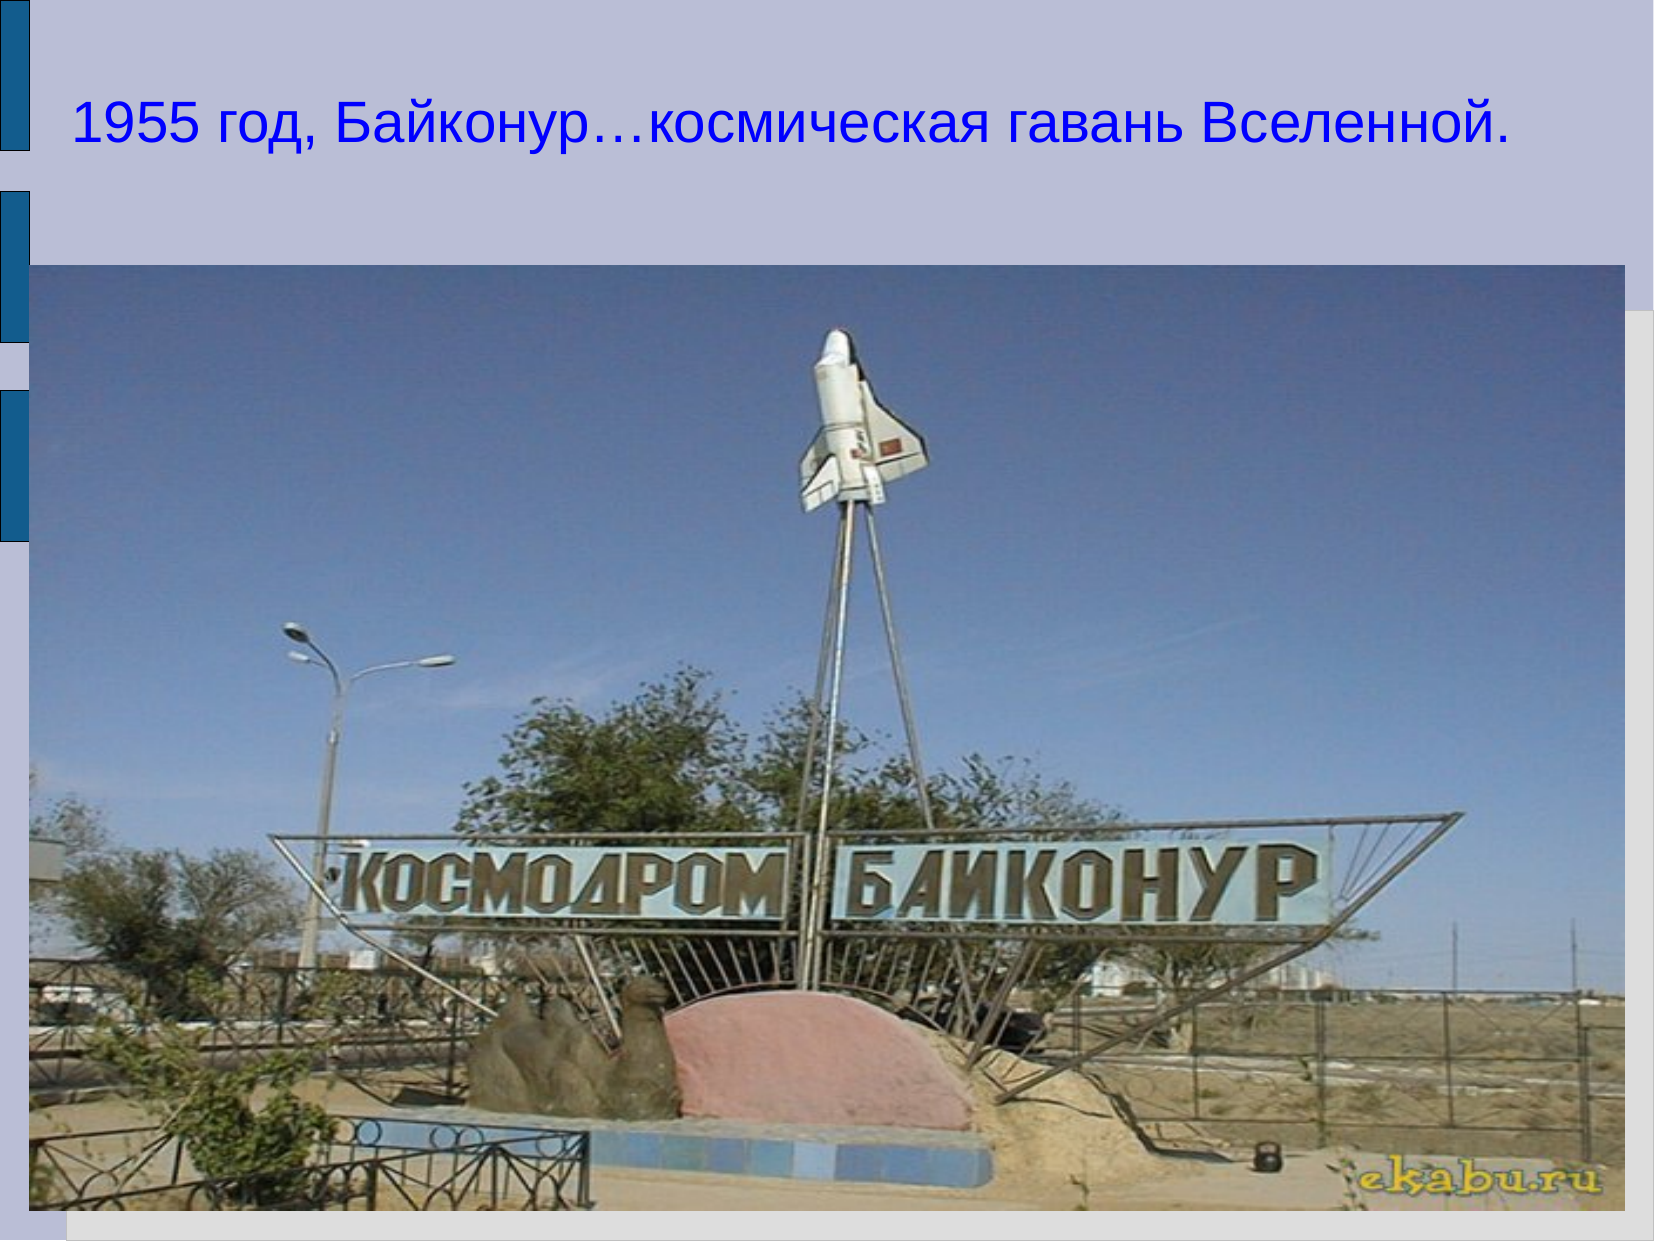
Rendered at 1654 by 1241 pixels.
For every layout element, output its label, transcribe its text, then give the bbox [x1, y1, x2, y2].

title 1955 год, Байконур…космическая гавань Вселенной. [29, 0, 1571, 265]
picture [29, 265, 1625, 1211]
